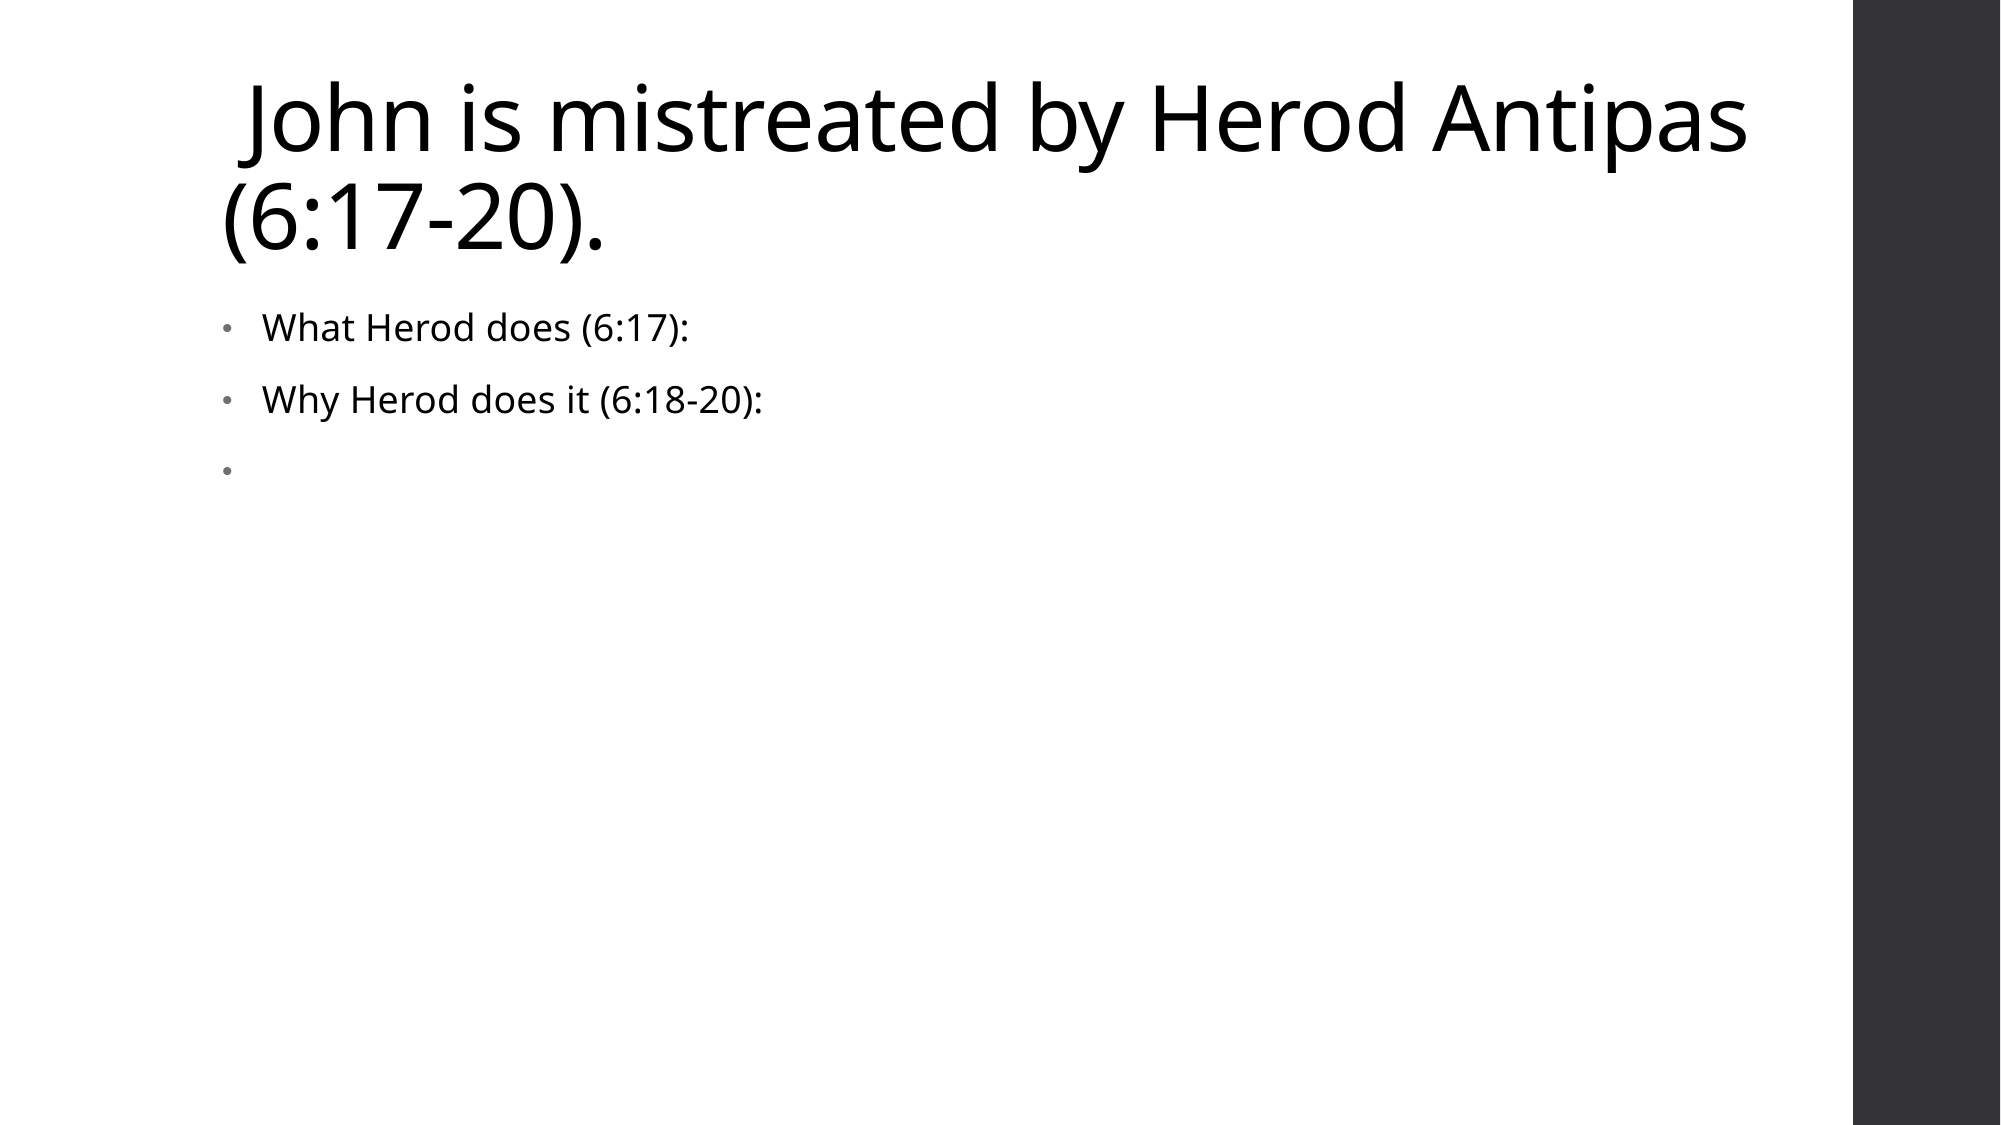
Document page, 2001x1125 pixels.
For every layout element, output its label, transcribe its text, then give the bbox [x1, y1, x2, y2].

list What Herod does (6:17): Why Herod does it (6:18-20): [206, 299, 1617, 1014]
title John is mistreated by Herod Antipas (6:17-20). [206, 60, 1797, 278]
